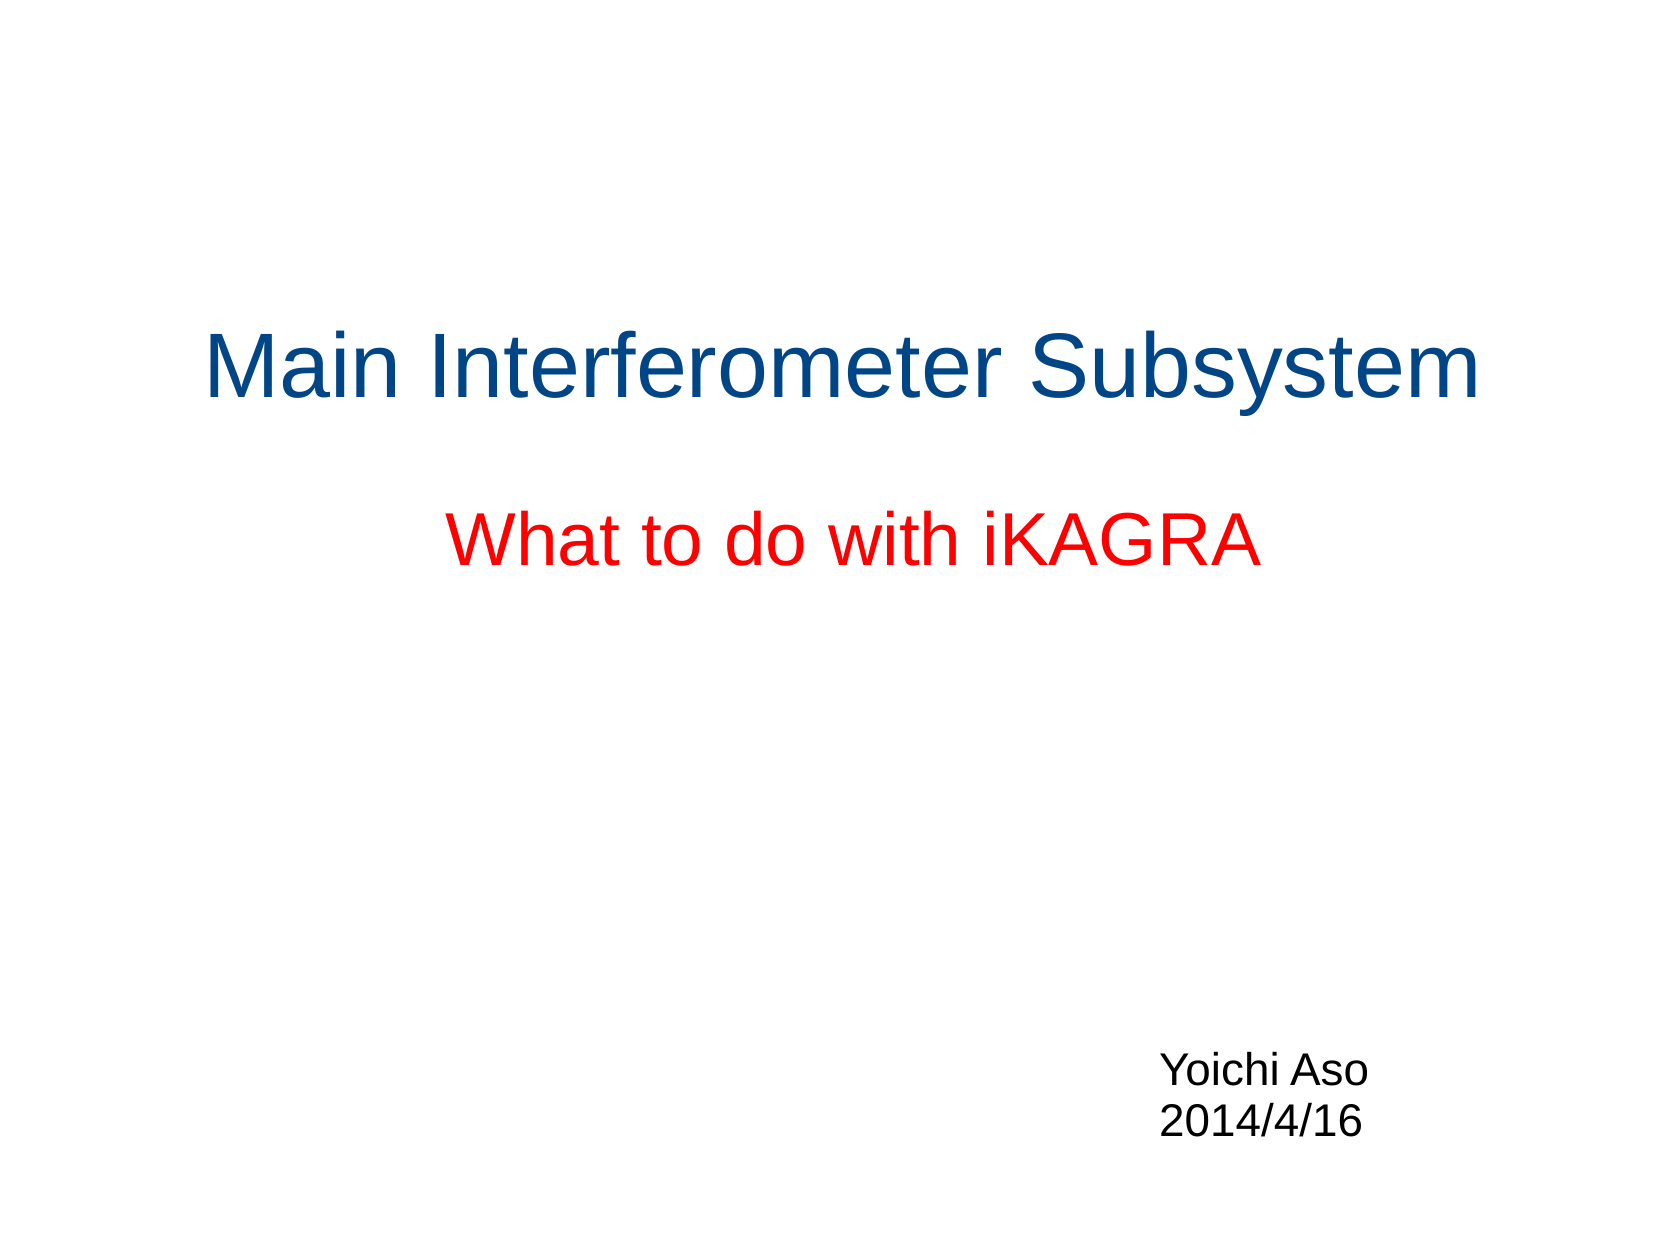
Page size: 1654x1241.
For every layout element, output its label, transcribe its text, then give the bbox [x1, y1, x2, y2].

text_box Yoichi Aso 2014/4/16 [1144, 1036, 1384, 1154]
text_box What to do with iKAGRA [430, 490, 1278, 590]
text_box Main Interferometer Subsystem [188, 307, 1499, 425]
